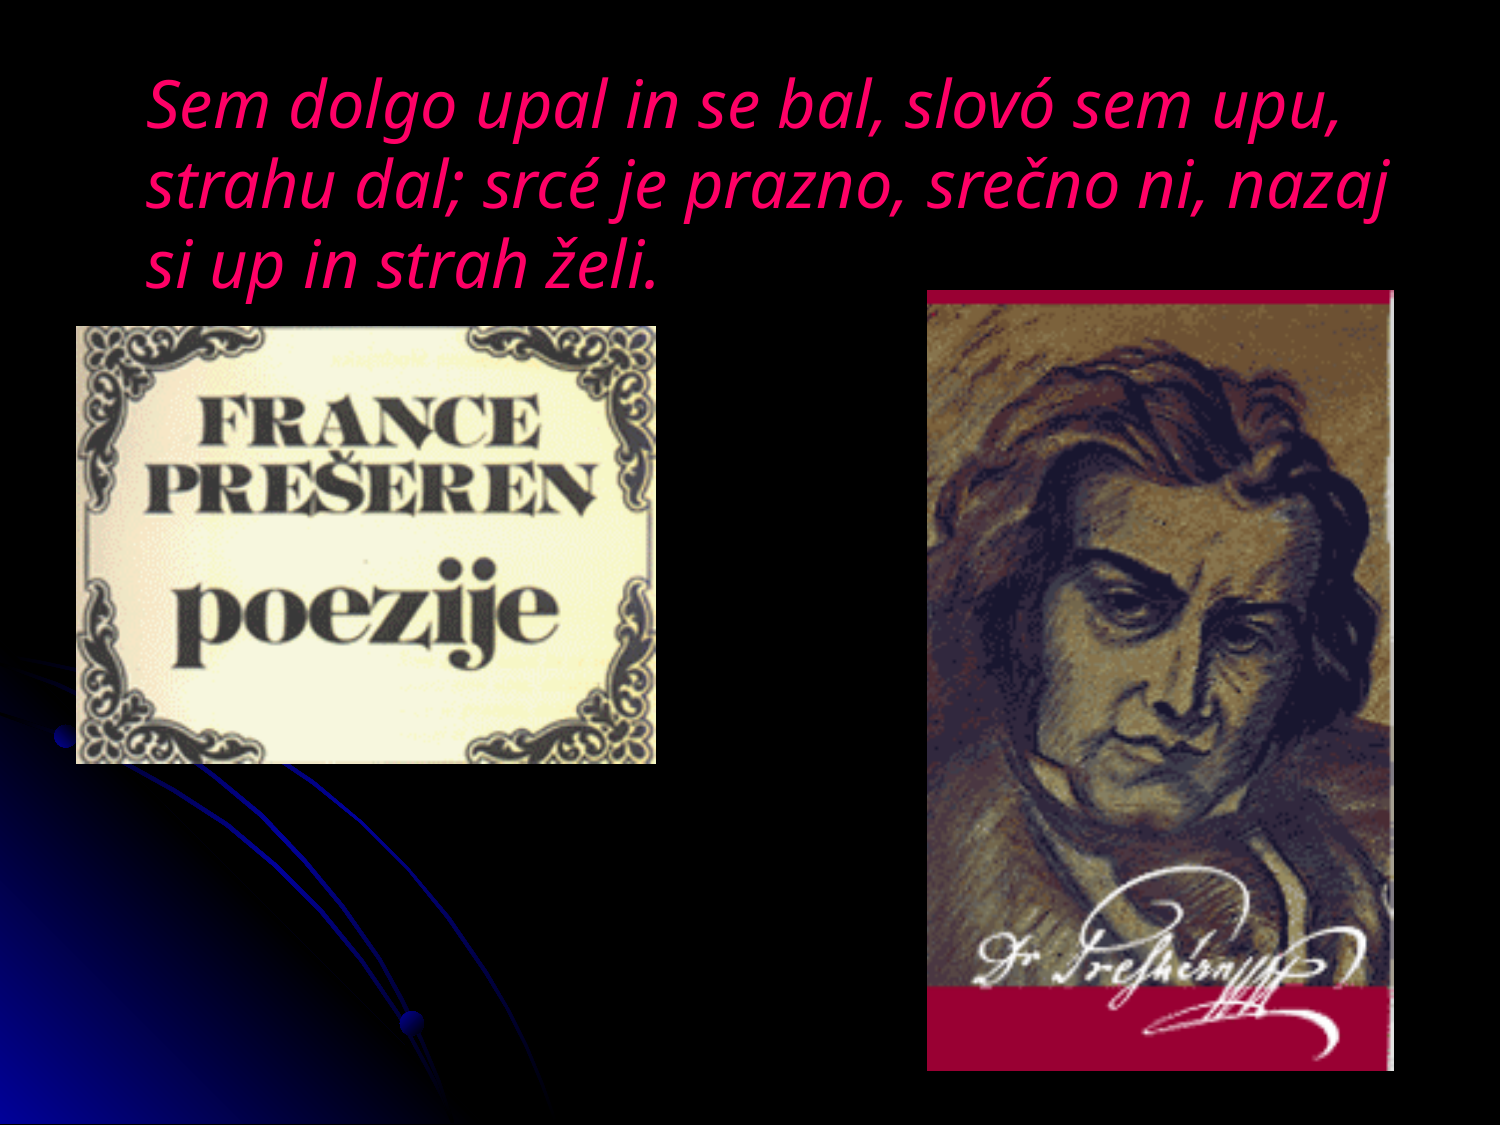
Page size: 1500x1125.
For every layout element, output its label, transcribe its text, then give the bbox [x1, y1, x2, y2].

picture [76, 326, 656, 764]
picture [927, 290, 1394, 1071]
list Sem dolgo upal in se bal, slovó sem upu, strahu dal; srcé je prazno, srečno ni, nazaj si up in strah želi. [75, 54, 1425, 1006]
